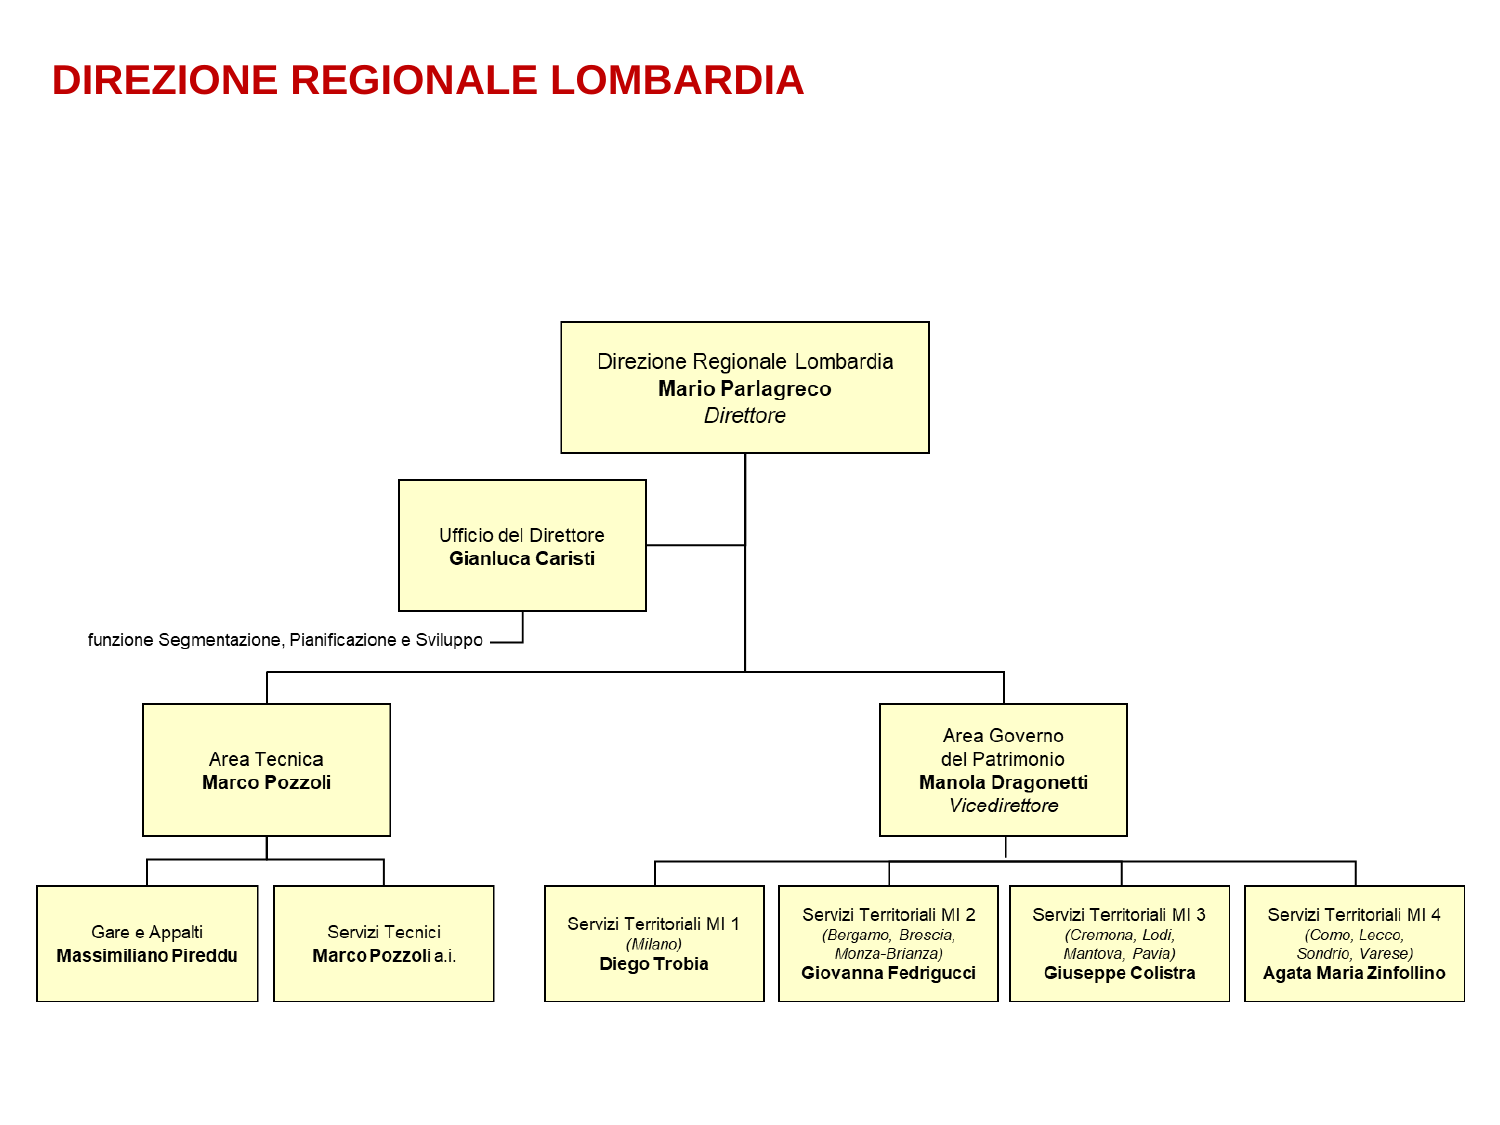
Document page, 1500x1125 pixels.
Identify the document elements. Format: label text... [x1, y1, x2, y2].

picture [36, 321, 1465, 1002]
text_box DIREZIONE REGIONALE LOMBARDIA [36, 45, 1500, 128]
